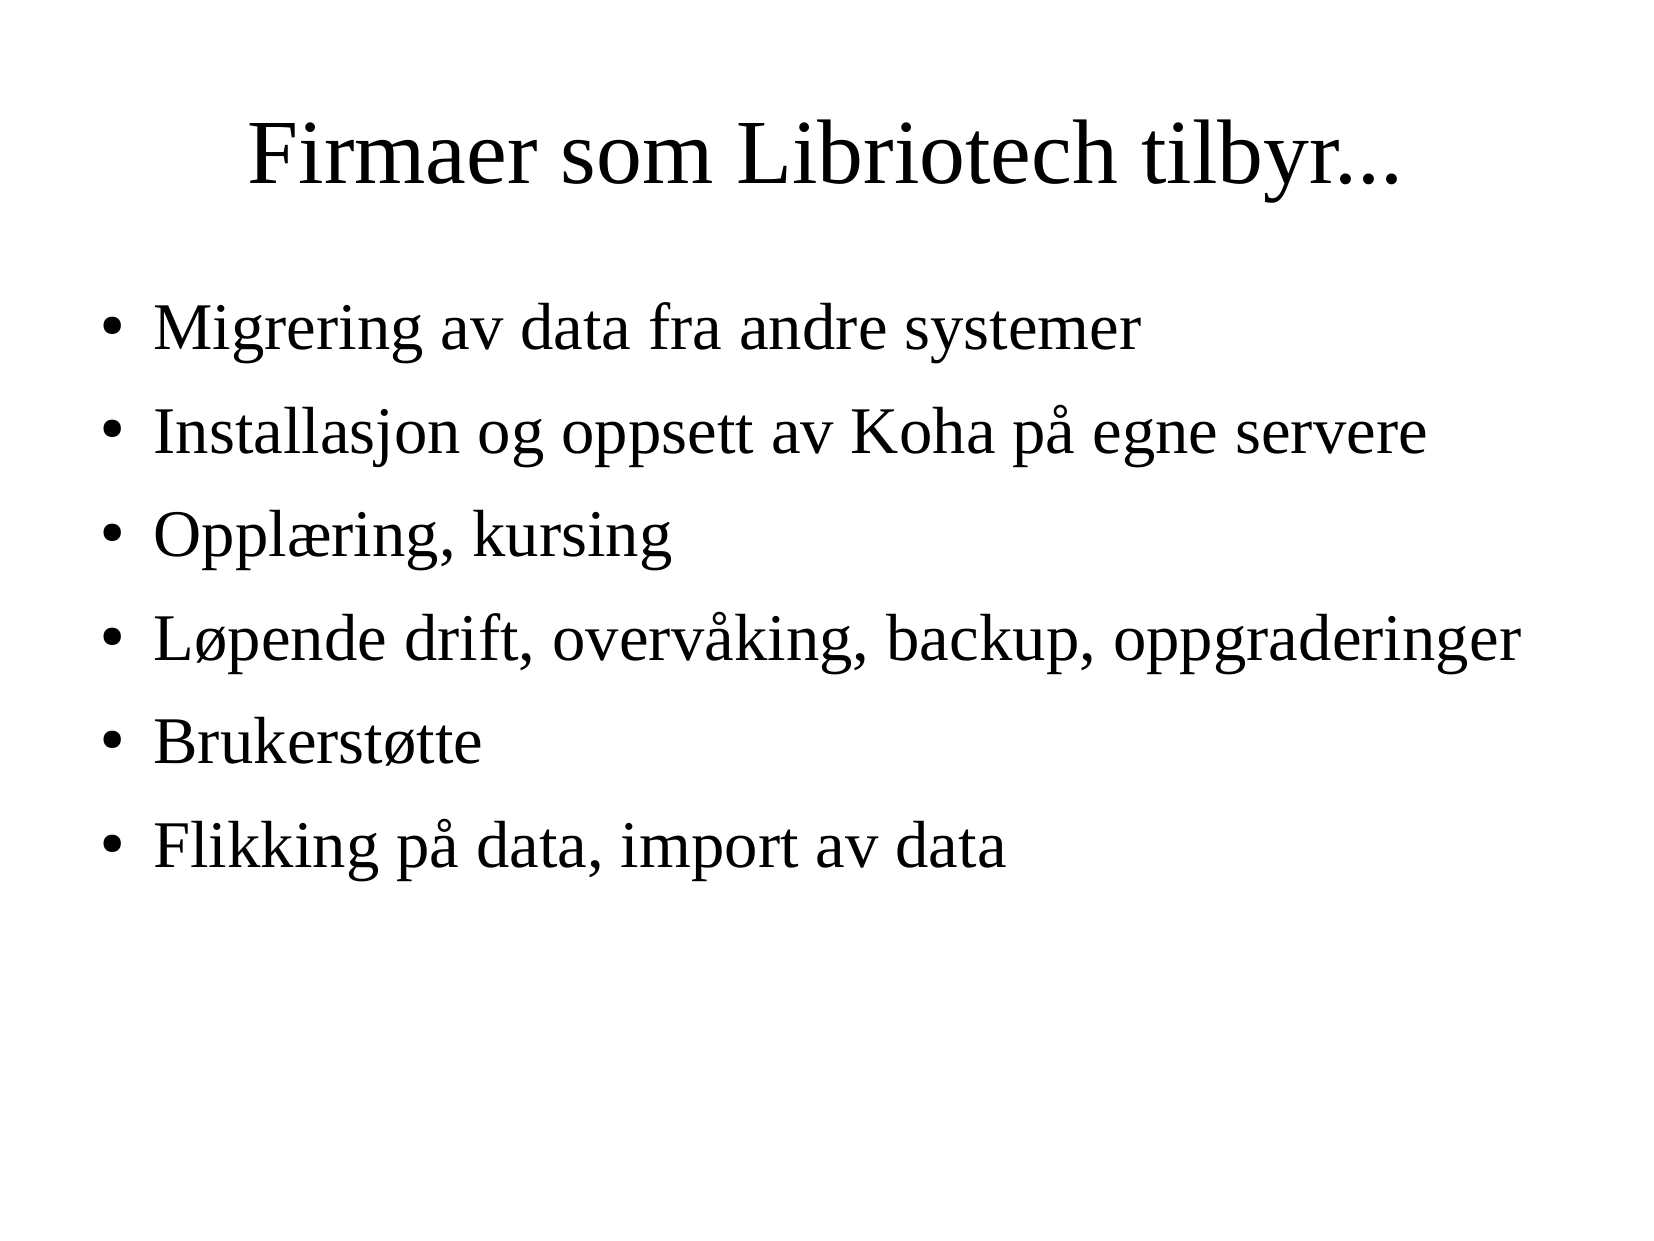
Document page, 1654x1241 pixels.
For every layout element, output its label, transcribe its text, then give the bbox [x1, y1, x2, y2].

list Migrering av data fra andre systemer Installasjon og oppsett av Koha på egne servere Opplæring, kursing Løpende drift, overvåking, backup, oppgraderinger Brukerstøtte Flikking på data, import av data [82, 290, 1571, 1010]
title Firmaer som Libriotech tilbyr... [82, 49, 1571, 257]
